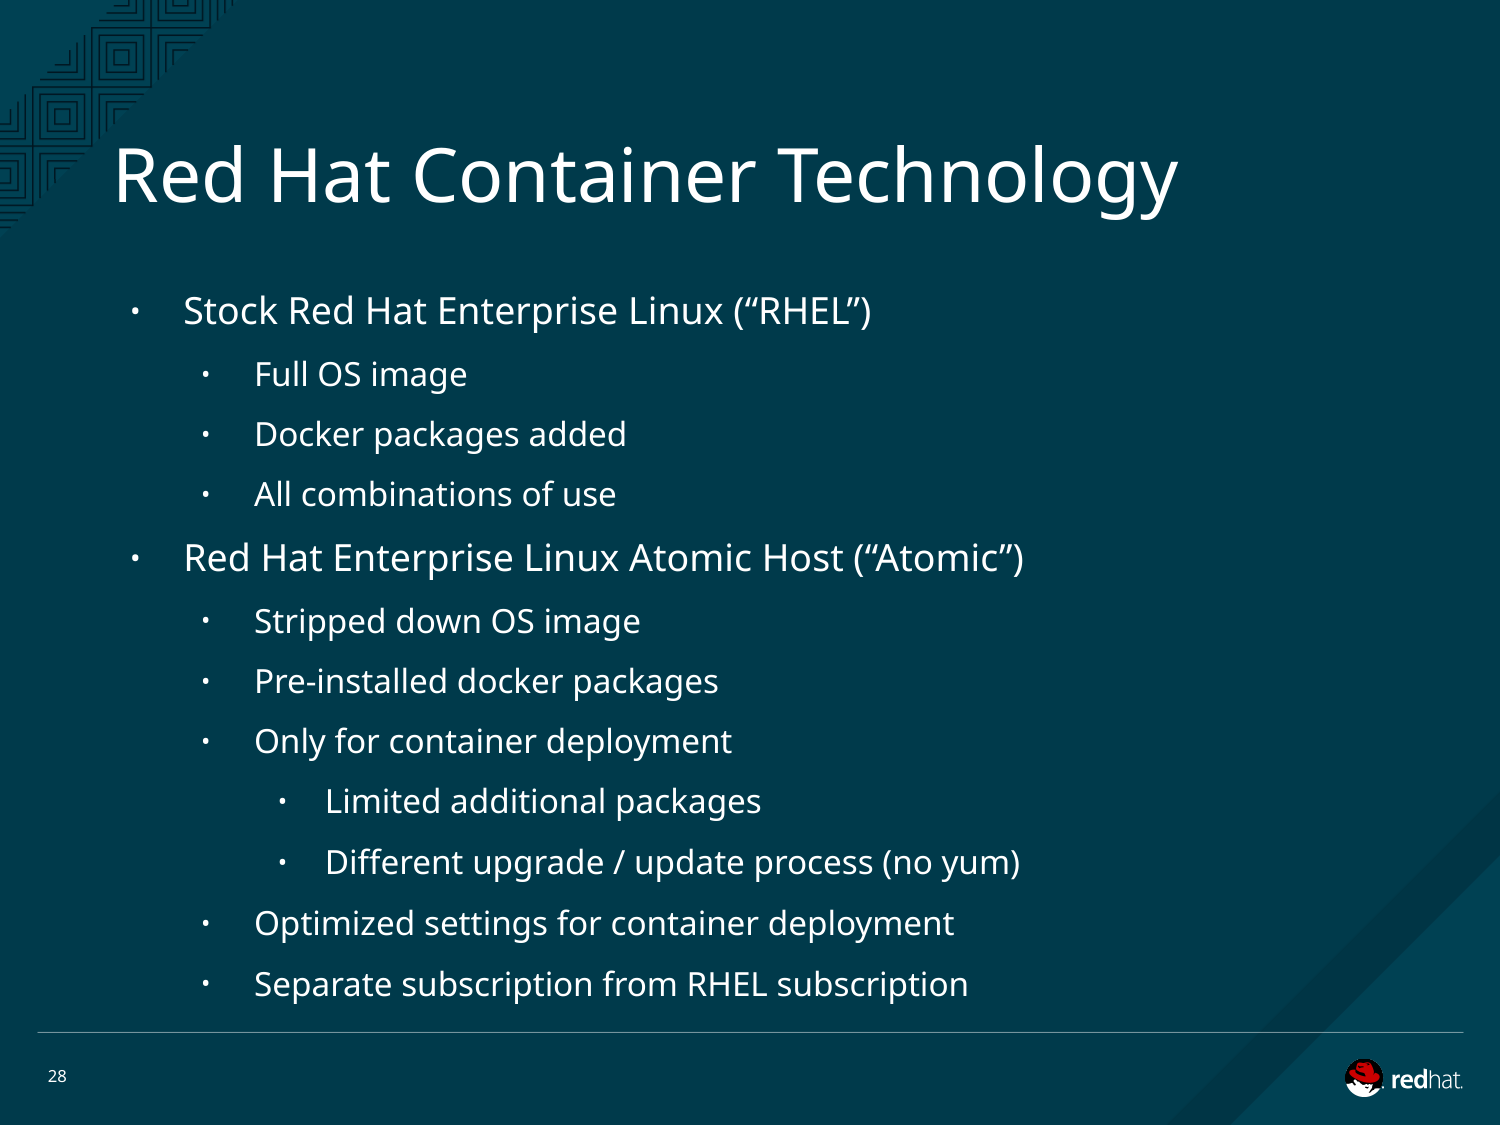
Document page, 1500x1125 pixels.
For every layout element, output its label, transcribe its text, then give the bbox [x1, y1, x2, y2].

picture [1401, 1075, 1412, 1088]
list Stock Red Hat Enterprise Linux (“RHEL”) Full OS image Docker packages added All combinations of use Red Hat Enterprise Linux Atomic Host (“Atomic”) Stripped down OS image Pre-installed docker packages Only for container deployment Limited additional packages Different upgrade / update process (no yum) Optimized settings for container deployment Separate subscription from RHEL subscription [112, 285, 1388, 938]
title Red Hat Container Technology [112, 0, 1388, 225]
picture [1346, 1060, 1382, 1096]
picture [1393, 1075, 1399, 1088]
picture [1415, 1069, 1426, 1088]
